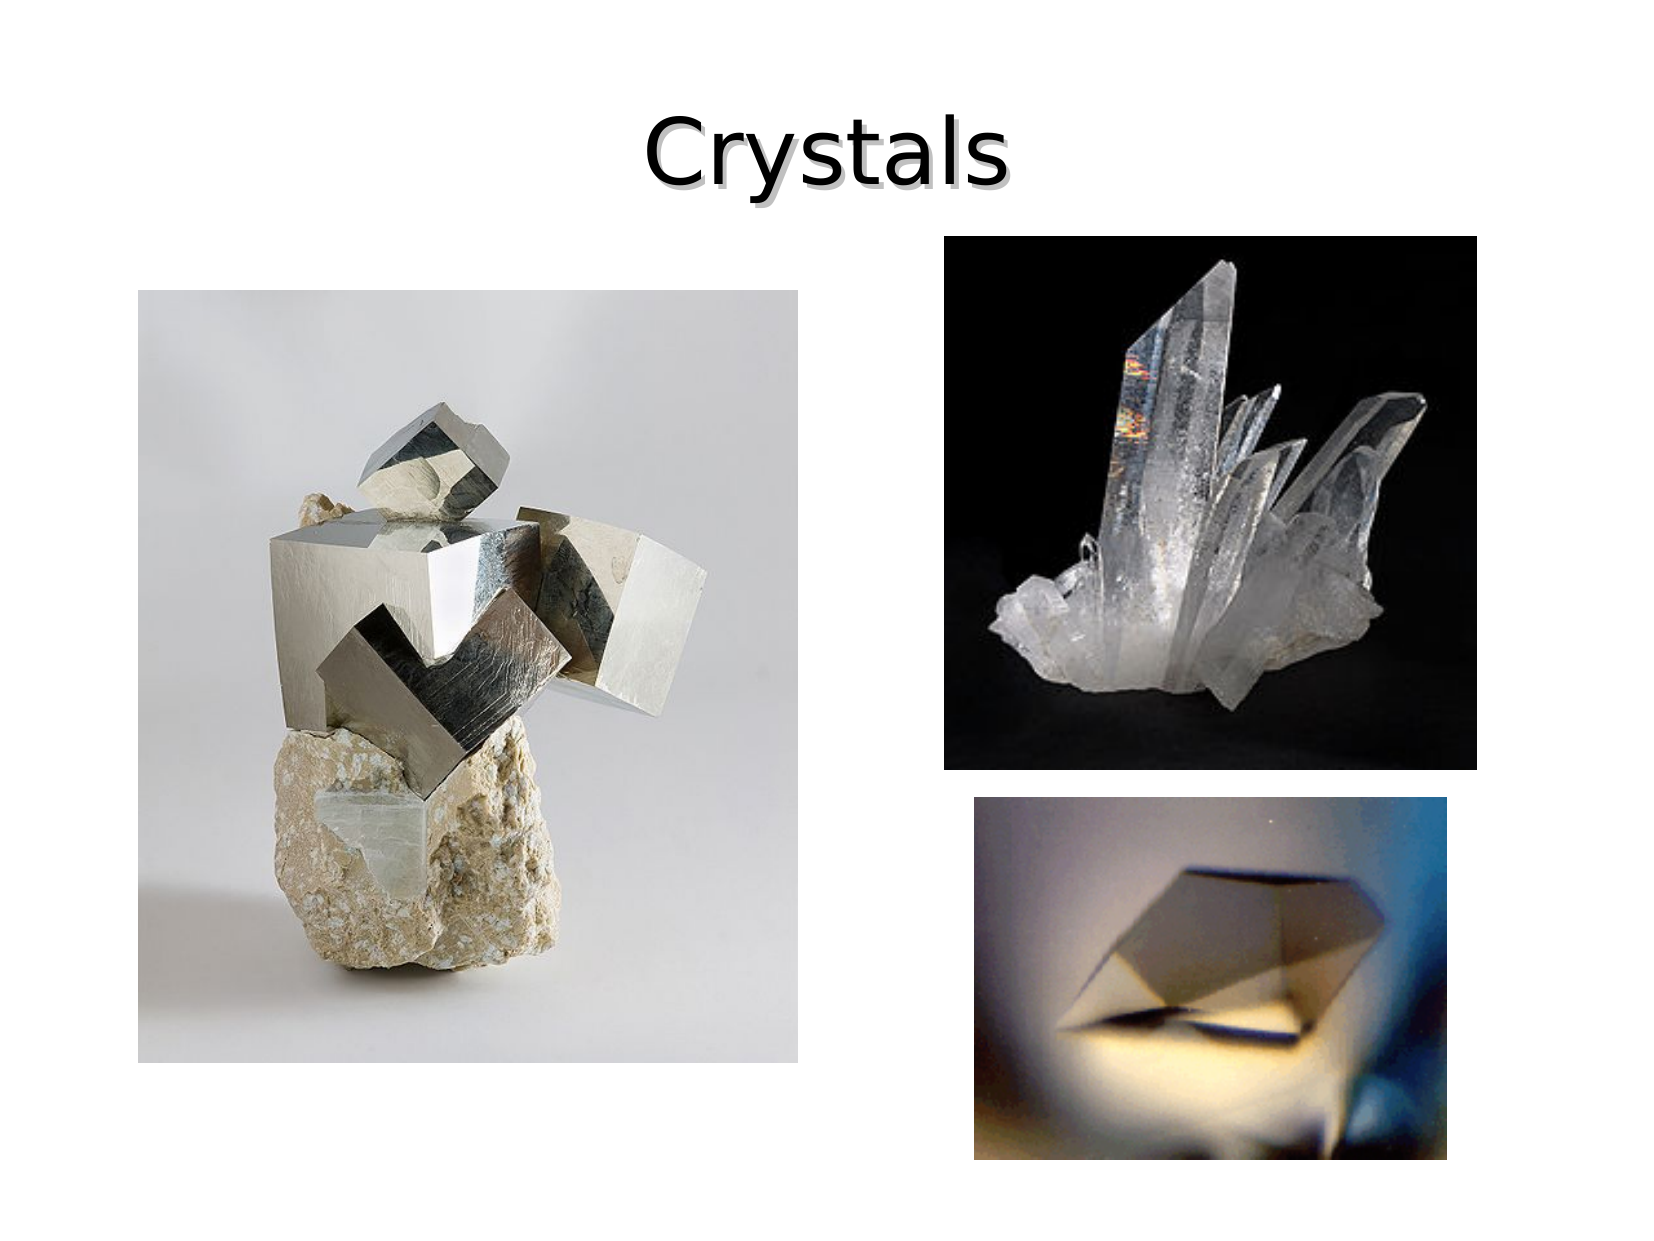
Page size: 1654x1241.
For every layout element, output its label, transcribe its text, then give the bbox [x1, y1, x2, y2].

picture [944, 236, 1477, 770]
title Crystals [82, 49, 1571, 257]
picture [974, 797, 1447, 1160]
picture [138, 290, 798, 1063]
